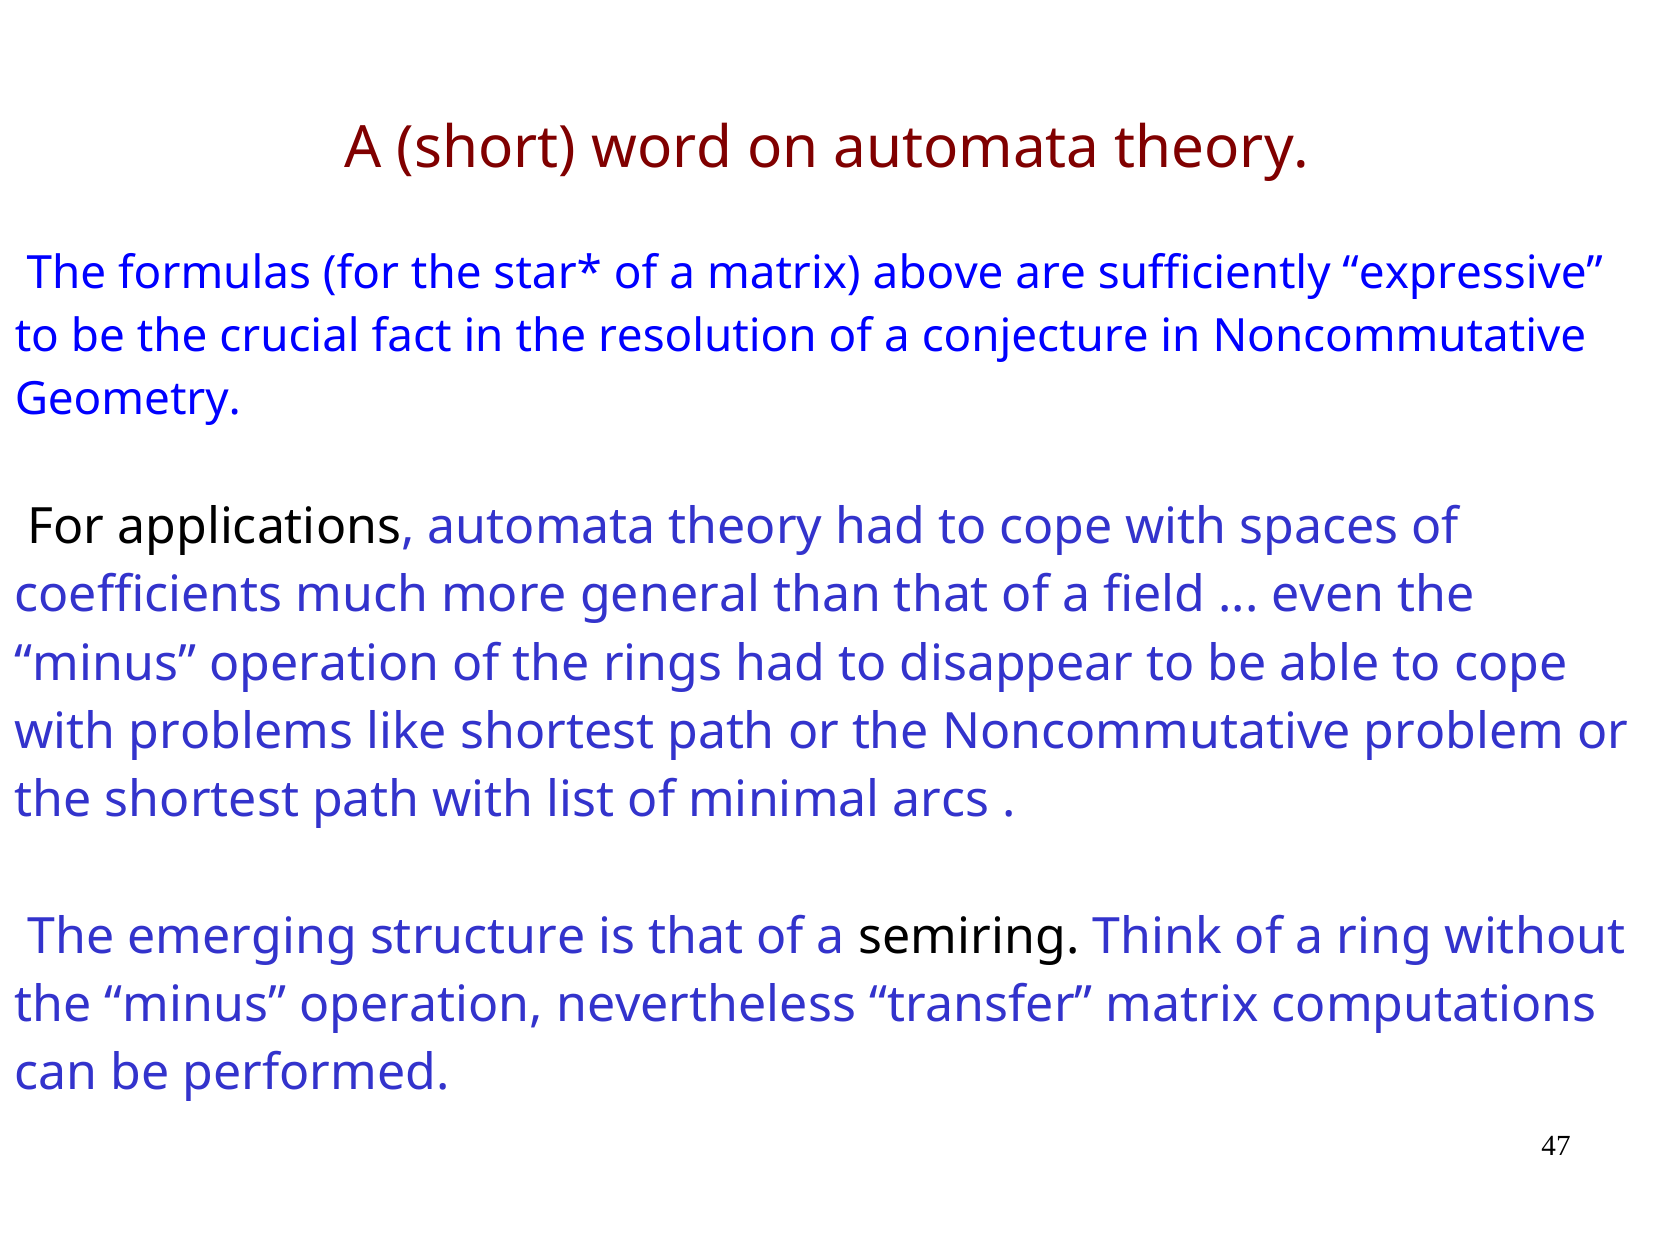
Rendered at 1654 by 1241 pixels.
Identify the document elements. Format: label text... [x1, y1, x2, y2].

text_box A (short) word on automata theory. The formulas (for the star* of a matrix) above are sufficiently “expressive” to be the crucial fact in the resolution of a conjecture in Noncommutative Geometry. For applications, automata theory had to cope with spaces of coefficients much more general than that of a field ... even the “minus” operation of the rings had to disappear to be able to cope with problems like shortest path or the Noncommutative problem or the shortest path with list of minimal arcs . The emerging structure is that of a semiring. Think of a ring without the “minus” operation, nevertheless “transfer” matrix computations can be performed. [0, 97, 1654, 1162]
